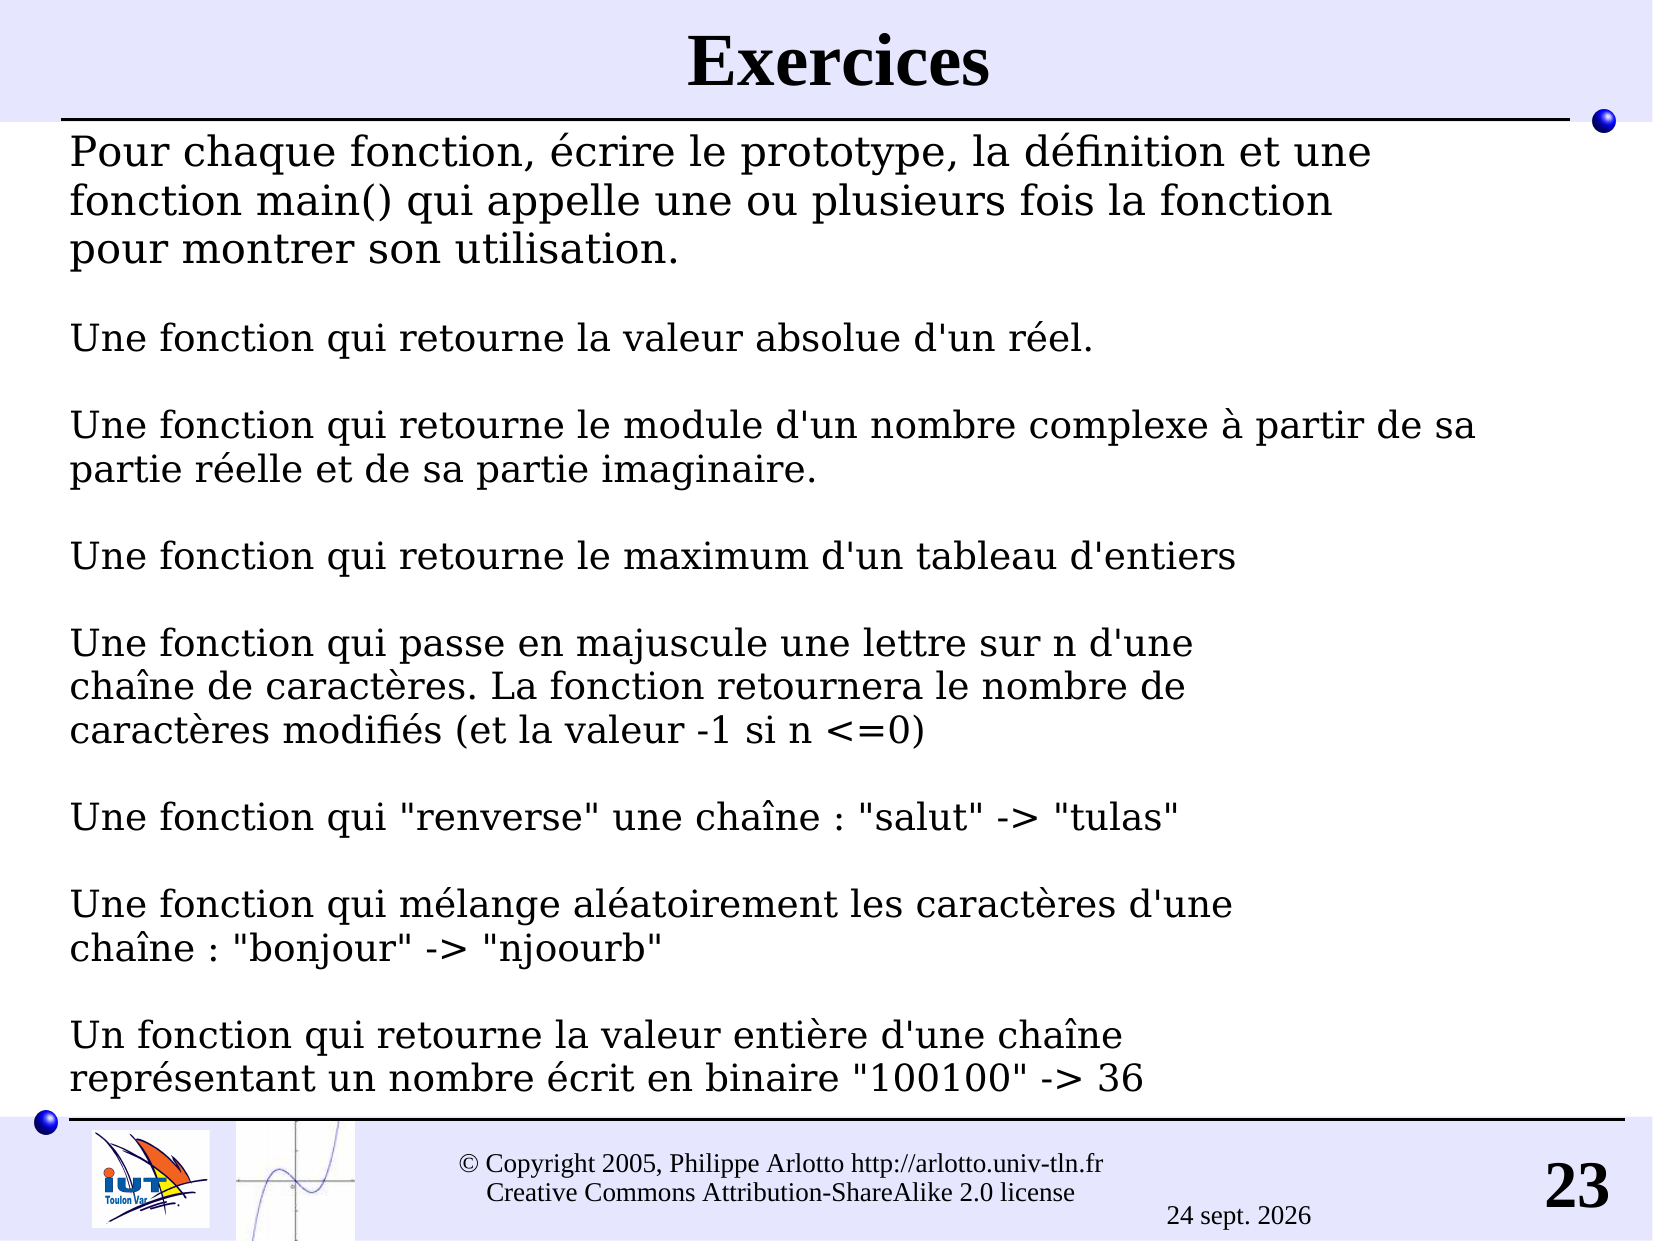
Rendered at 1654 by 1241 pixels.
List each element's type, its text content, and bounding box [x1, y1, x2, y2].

text_box Pour chaque fonction, écrire le prototype, la définition et une fonction main() qui appelle une ou plusieurs fois la fonction pour montrer son utilisation. Une fonction qui retourne la valeur absolue d'un réel. Une fonction qui retourne le module d'un nombre complexe à partir de sa partie réelle et de sa partie imaginaire. Une fonction qui retourne le maximum d'un tableau d'entiers Une fonction qui passe en majuscule une lettre sur n d'une chaîne de caractères. La fonction retournera le nombre de caractères modifiés (et la valeur -1 si n <=0) Une fonction qui "renverse" une chaîne : "salut" -> "tulas" Une fonction qui mélange aléatoirement les caractères d'une chaîne : "bonjour" -> "njoourb" Un fonction qui retourne la valeur entière d'une chaîne représentant un nombre écrit en binaire "100100" -> 36 [69, 128, 1478, 1101]
picture [236, 1121, 355, 1241]
title Exercices [95, 11, 1585, 110]
